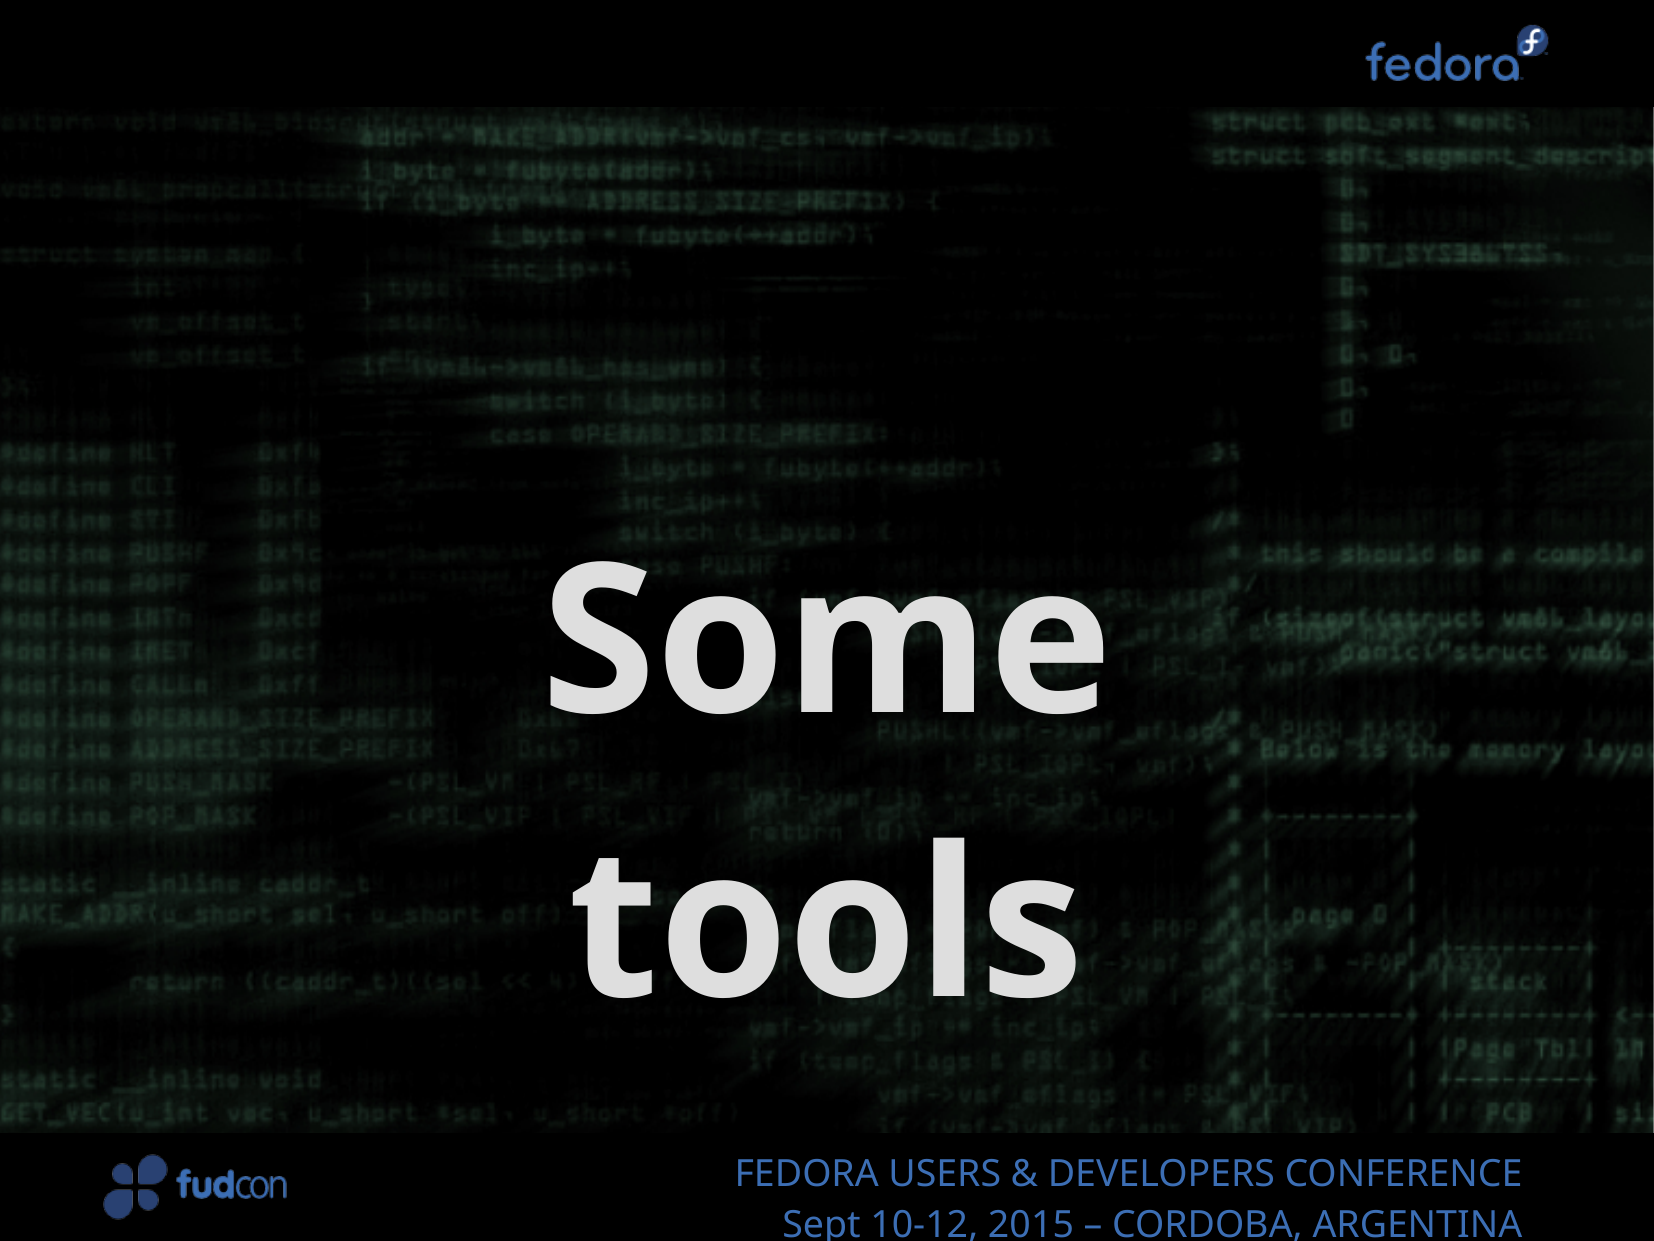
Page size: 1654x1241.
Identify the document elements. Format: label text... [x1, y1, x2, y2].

picture [0, 0, 1654, 1241]
text_box Some tools [259, 482, 1395, 758]
